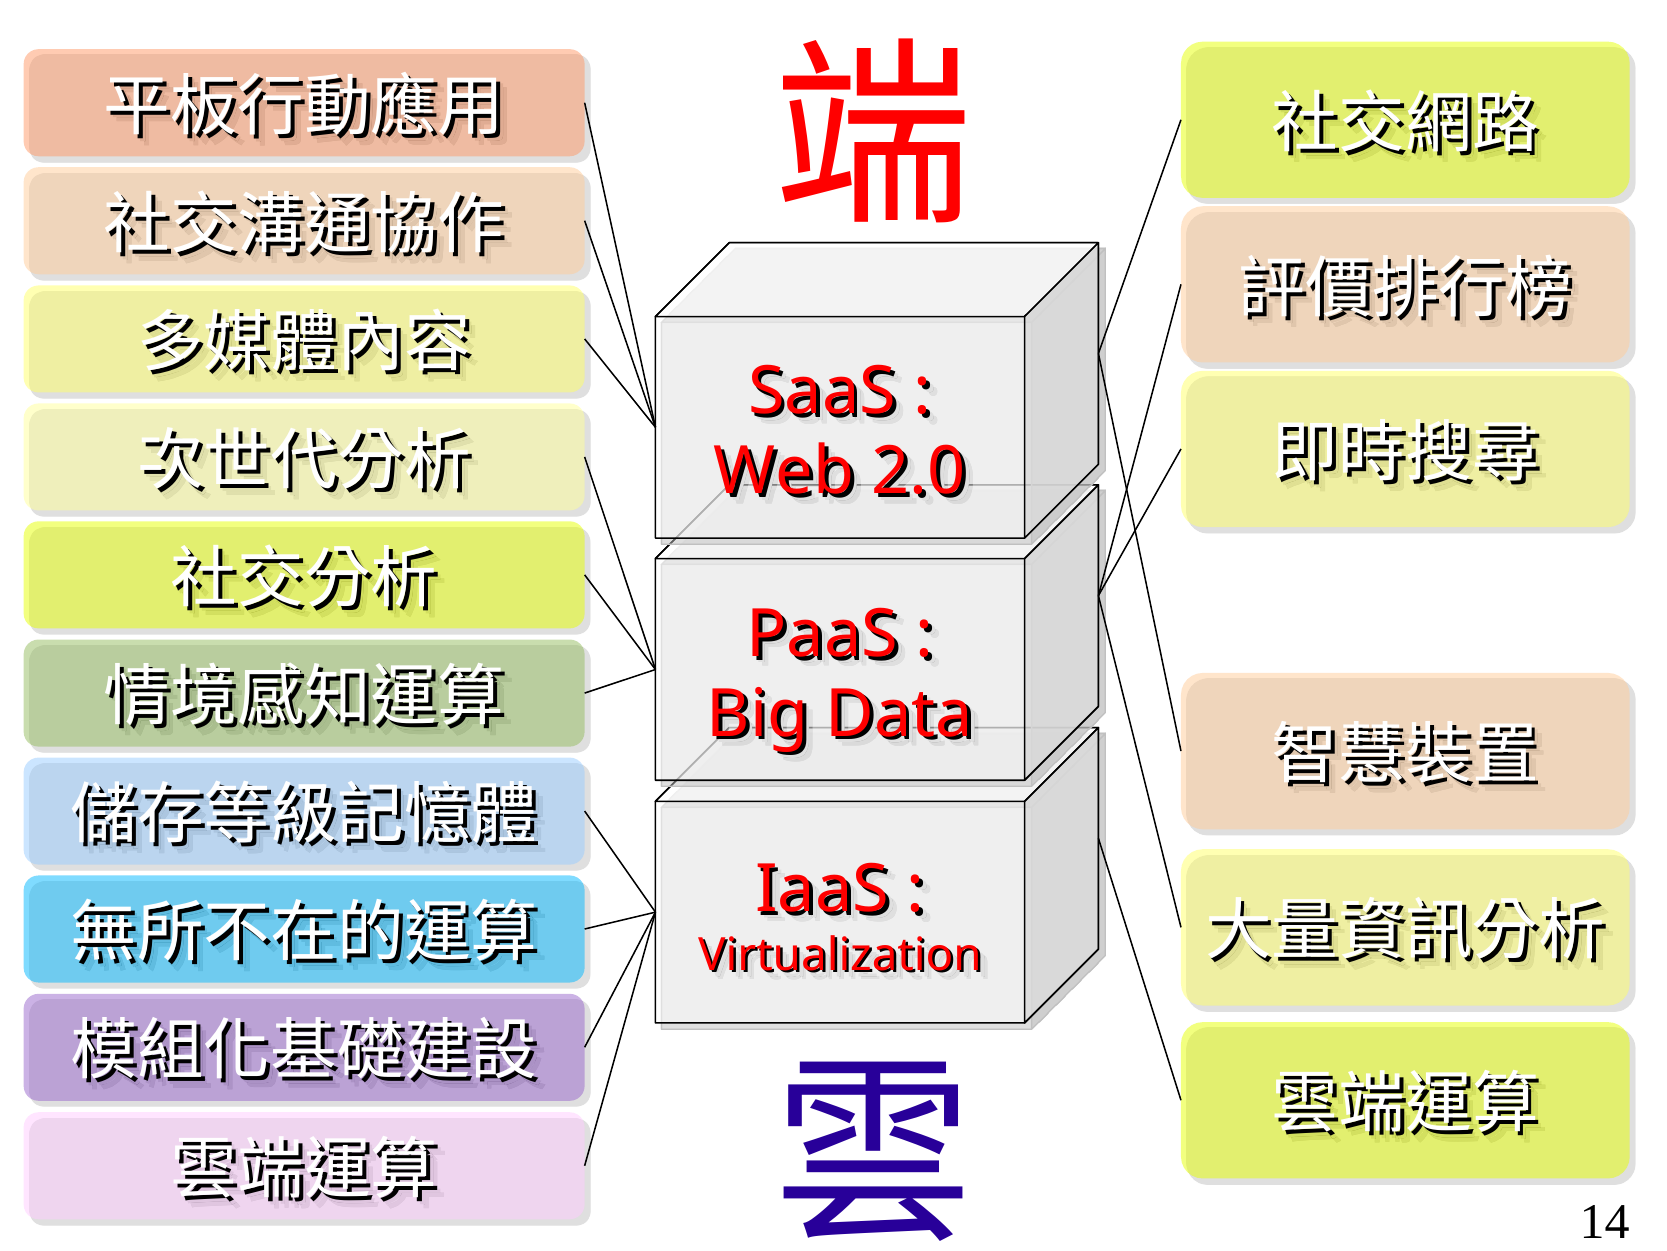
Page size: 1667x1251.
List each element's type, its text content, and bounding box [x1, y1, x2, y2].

text_box IaaS : Virtualization [655, 802, 1024, 1023]
text_box SaaS : Web 2.0 [655, 317, 1024, 539]
text_box 雲端運算 [23, 1112, 585, 1220]
text_box 1 [655, 727, 1098, 802]
text_box PaaS : Big Data [655, 559, 1024, 781]
text_box 次世代分析 [23, 403, 585, 511]
text_box 端 [758, 0, 996, 255]
text_box 評價排行榜 [1180, 206, 1630, 363]
text_box 大量資訊分析 [1180, 849, 1630, 1006]
text_box 無所不在的運算 [23, 875, 585, 983]
text_box 平板行動應用 [23, 49, 585, 157]
text_box 模組化基礎建設 [23, 993, 585, 1101]
text_box 雲 [758, 1017, 996, 1251]
text_box 多媒體內容 [23, 285, 585, 393]
text_box 智慧裝置 [1180, 672, 1630, 830]
text_box 雲端運算 [1180, 1022, 1630, 1179]
text_box 情境感知運算 [23, 639, 585, 747]
text_box 社交分析 [23, 521, 585, 629]
text_box 1 [655, 484, 1098, 559]
text_box 儲存等級記憶體 [23, 757, 585, 865]
text_box 社交溝通協作 [23, 167, 585, 275]
text_box 社交網路 [1180, 41, 1630, 198]
text_box file1 (1,3) file2 (2,4,5) [655, 242, 1098, 317]
text_box 即時搜尋 [1180, 370, 1630, 528]
